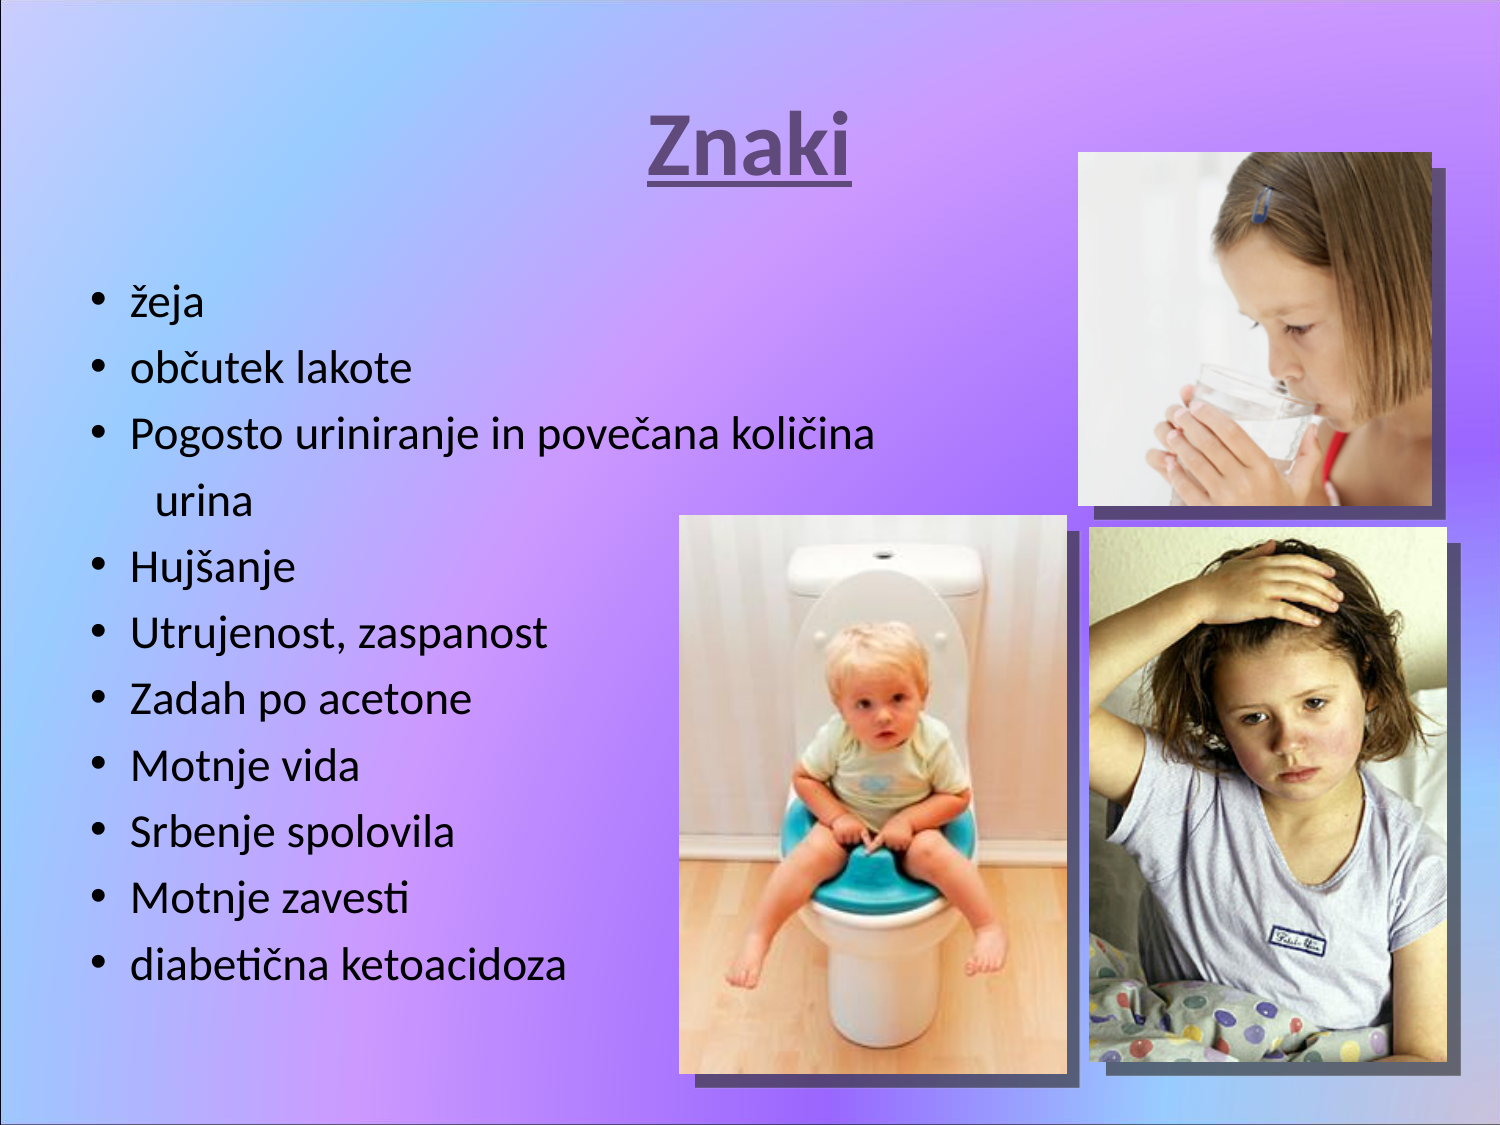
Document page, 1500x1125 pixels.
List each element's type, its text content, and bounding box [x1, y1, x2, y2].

list žeja občutek lakote Pogosto uriniranje in povečana količina urina Hujšanje Utrujenost, zaspanost Zadah po acetone Motnje vida Srbenje spolovila Motnje zavesti diabetična ketoacidoza [75, 262, 1425, 1005]
title Znaki [75, 45, 1425, 233]
picture [0, 0, 1500, 1125]
